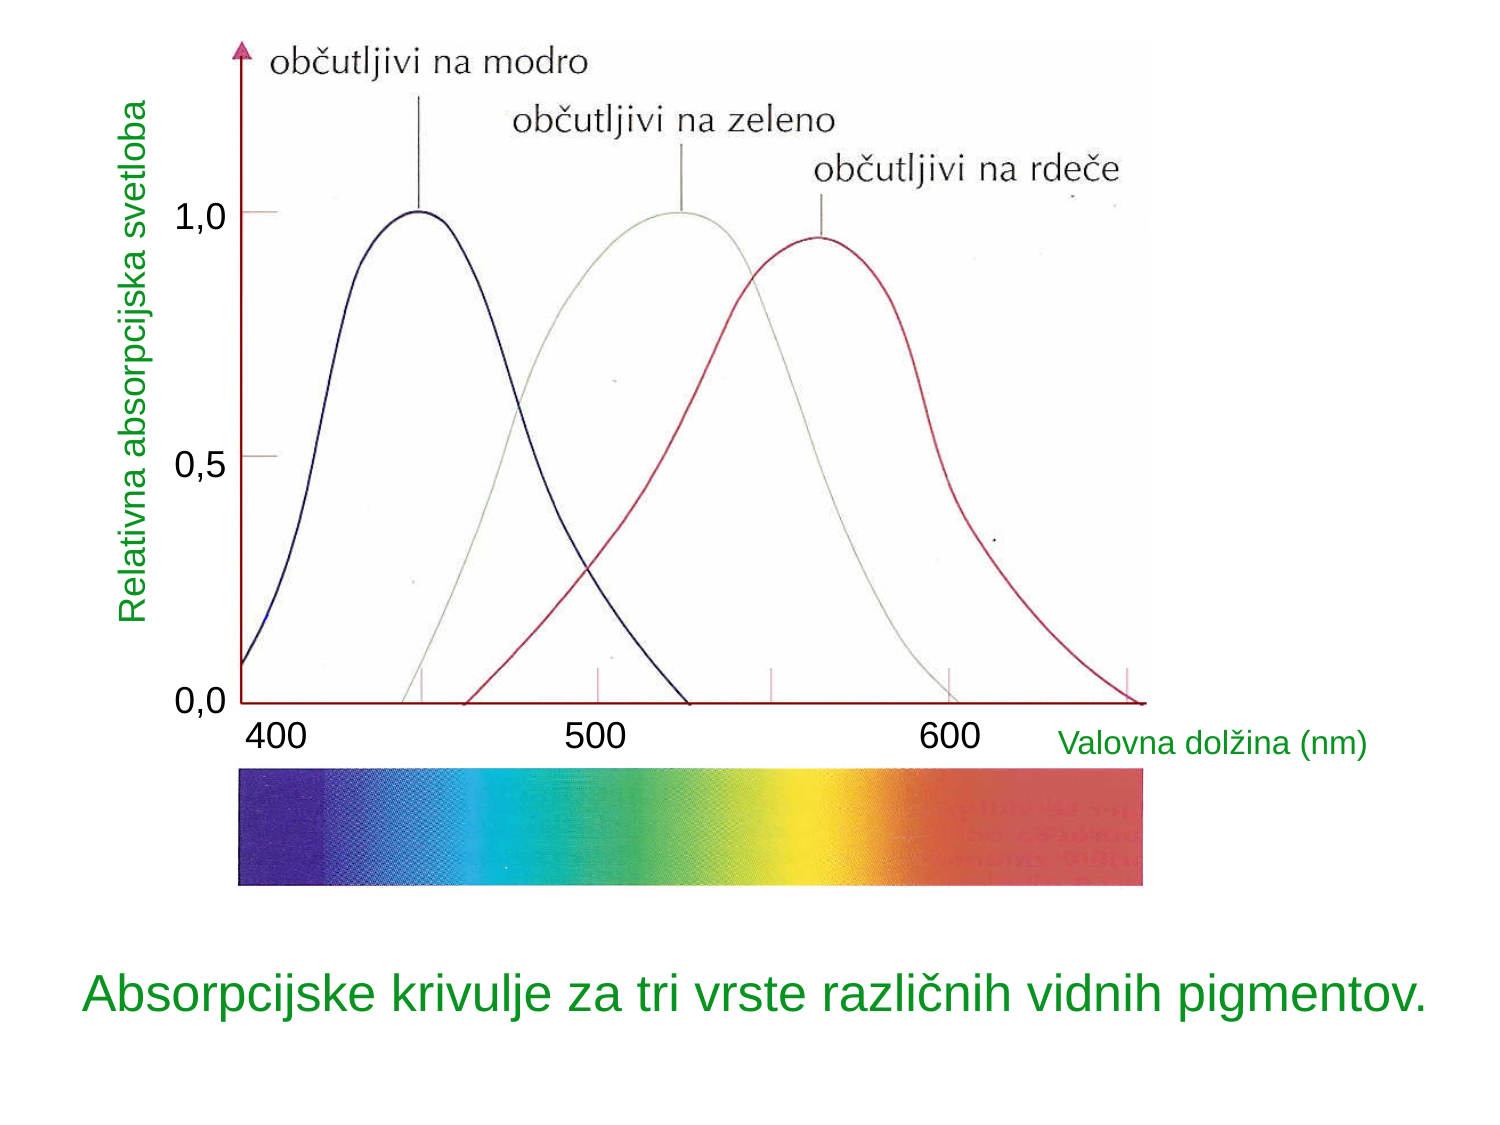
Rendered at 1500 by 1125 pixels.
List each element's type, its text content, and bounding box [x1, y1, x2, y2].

picture [215, 40, 1246, 716]
text_box 500 [549, 704, 642, 764]
text_box Valovna dolžina (nm) [1043, 713, 1384, 769]
picture [236, 762, 1147, 890]
text_box 400 [230, 704, 323, 764]
text_box 1,0 [161, 184, 242, 245]
text_box 0,5 [161, 432, 242, 493]
text_box Relativna absorpcijska svetloba [100, 19, 161, 640]
text_box 600 [903, 704, 996, 764]
text_box 0,0 [159, 668, 242, 774]
text_box Absorpcijske krivulje za tri vrste različnih vidnih pigmentov. [67, 952, 1444, 1030]
